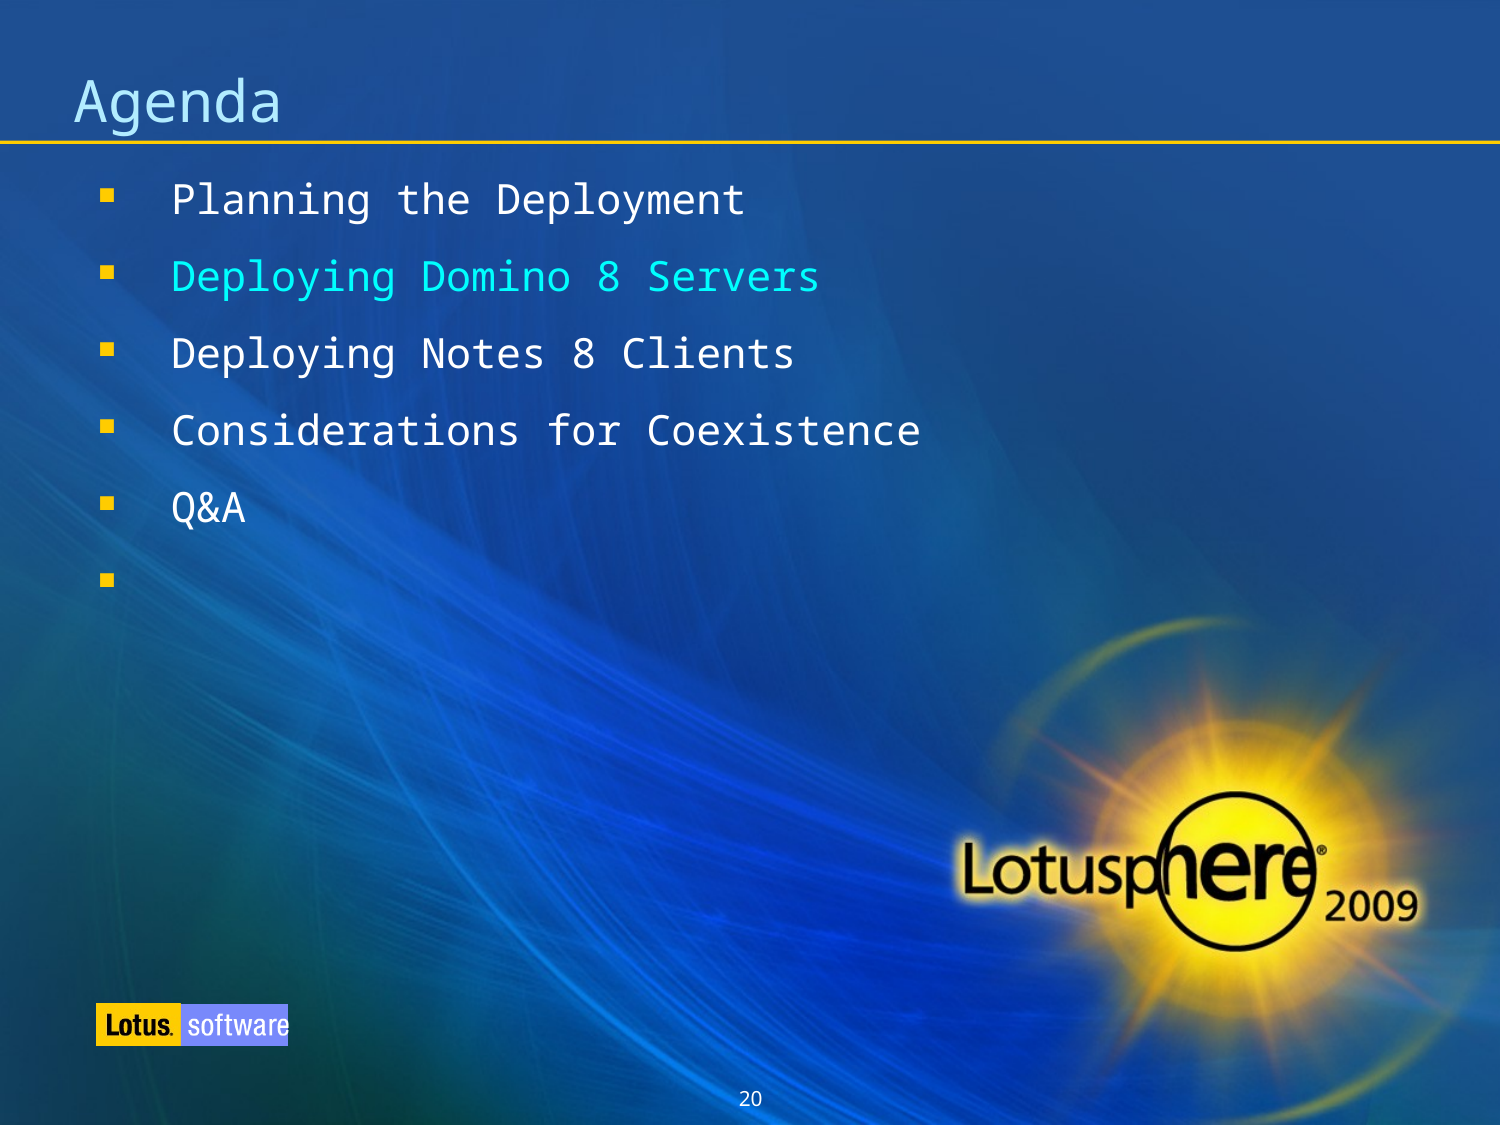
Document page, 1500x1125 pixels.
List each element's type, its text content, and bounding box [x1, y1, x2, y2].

picture [0, 144, 1500, 1125]
list Planning the Deployment Deploying Domino 8 Servers Deploying Notes 8 Clients Considerations for Coexistence Q&A [100, 171, 1117, 1063]
picture [0, 0, 1500, 140]
title Agenda [73, 54, 1427, 137]
